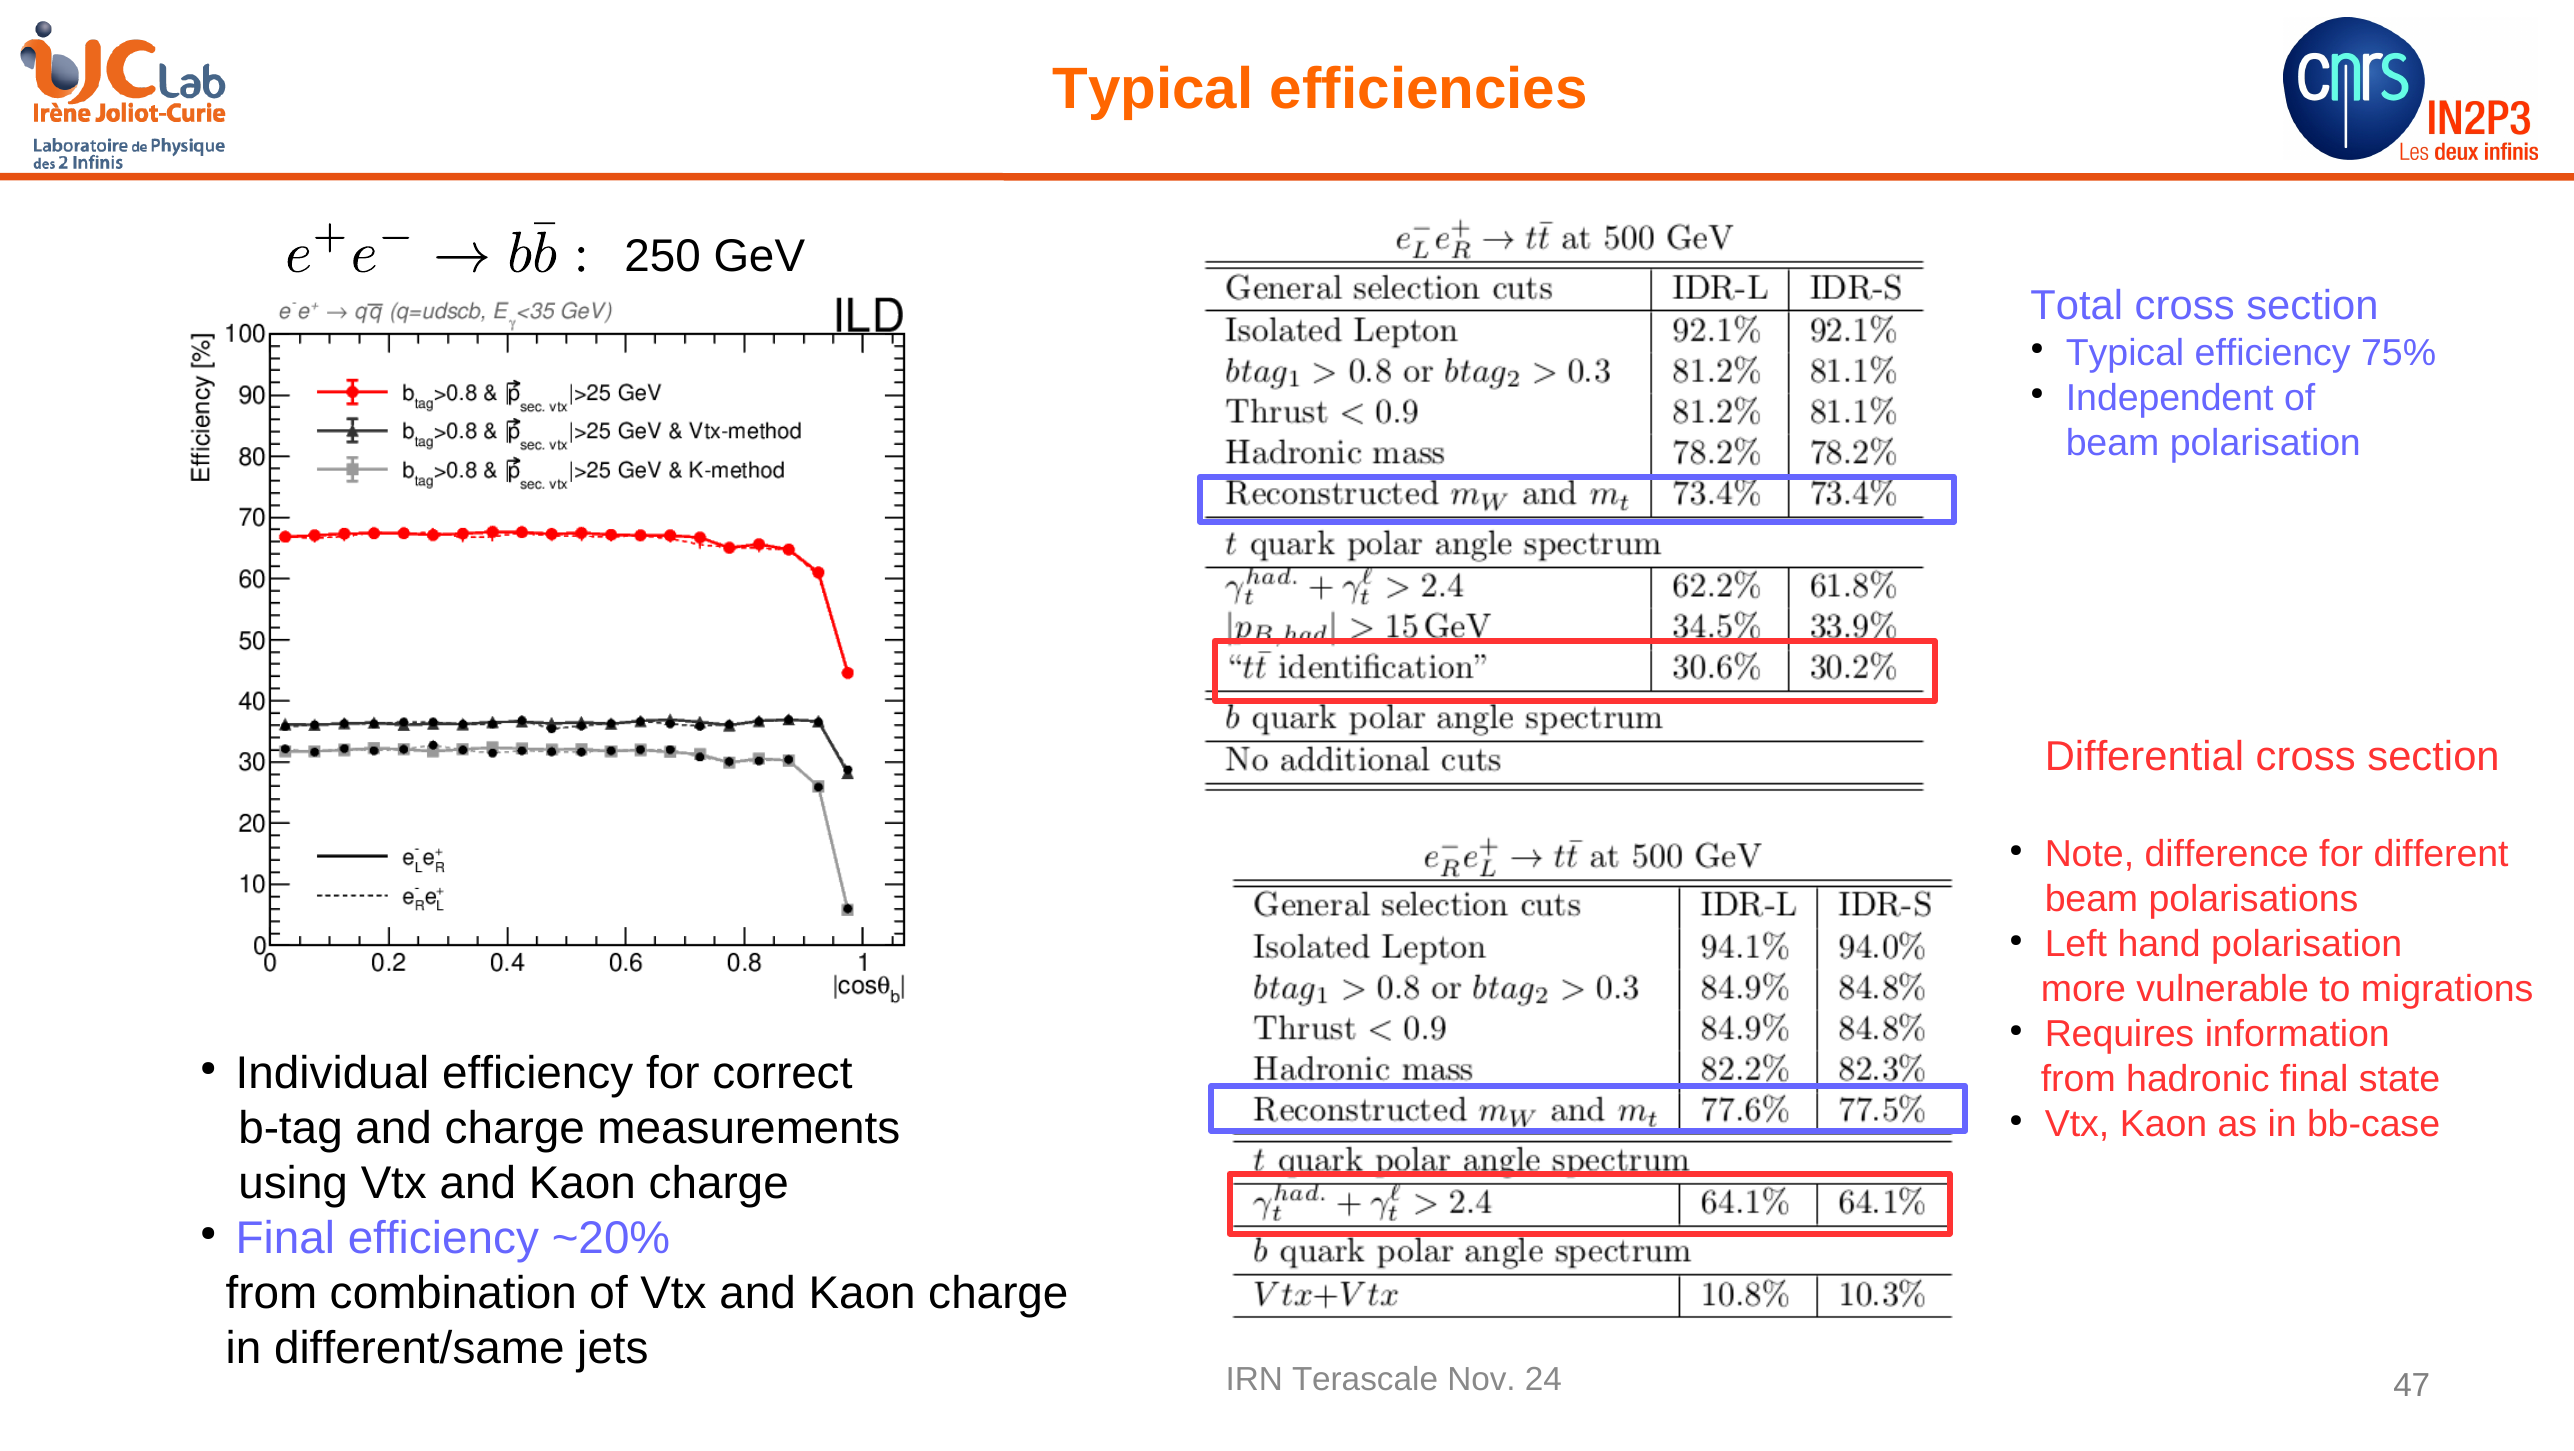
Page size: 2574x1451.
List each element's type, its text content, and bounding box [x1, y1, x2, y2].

picture [1169, 194, 1954, 802]
text_box 250 GeV [609, 218, 821, 289]
picture [285, 222, 585, 273]
title Typical efficiencies [226, 9, 2415, 162]
text_box Total cross section Typical efficiency 75% Independent of beam polarisation [2015, 270, 2491, 515]
picture [1203, 480, 1951, 519]
picture [2415, 17, 2538, 160]
text_box Individual efficiency for correct b-tag and charge measurements using Vtx and Kaon charge Final efficiency ~20% from combination of Vtx and Kaon charge in different/same jets [185, 1035, 1097, 1380]
picture [4, 6, 241, 184]
text_box Differential cross section Note, difference for different beam polarisations Left hand polarisation more vulnerable to migrations Requires information from hadronic final state Vtx, Kaon as in bb-case [1994, 721, 2565, 1387]
picture [1200, 828, 1981, 1329]
picture [142, 297, 940, 1018]
